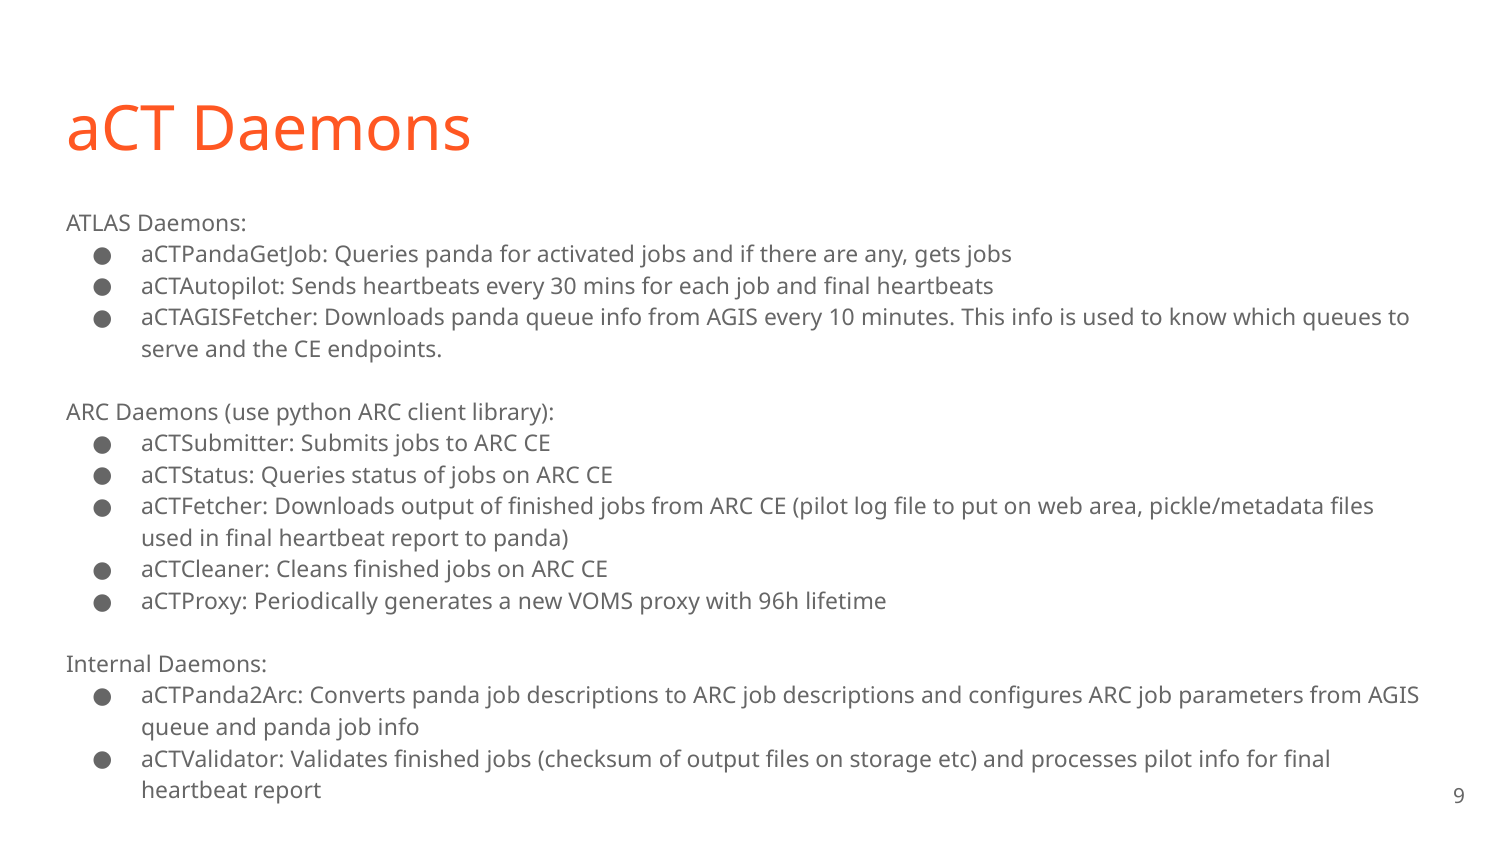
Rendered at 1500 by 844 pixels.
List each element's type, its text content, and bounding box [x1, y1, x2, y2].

list ATLAS Daemons: aCTPandaGetJob: Queries panda for activated jobs and if there are any, gets jobs aCTAutopilot: Sends heartbeats every 30 mins for each job and final heartbeats aCTAGISFetcher: Downloads panda queue info from AGIS every 10 minutes. This info is used to know which queues to serve and the CE endpoints. ARC Daemons (use python ARC client library): aCTSubmitter: Submits jobs to ARC CE aCTStatus: Queries status of jobs on ARC CE aCTFetcher: Downloads output of finished jobs from ARC CE (pilot log file to put on web area, pickle/metadata files used in final heartbeat report to panda) aCTCleaner: Cleans finished jobs on ARC CE aCTProxy: Periodically generates a new VOMS proxy with 96h lifetime Internal Daemons: aCTPanda2Arc: Converts panda job descriptions to ARC job descriptions and configures ARC job parameters from AGIS queue and panda job info aCTValidator: Validates finished jobs (checksum of output files on storage etc) and processes pilot info for final heartbeat report [51, 189, 1449, 750]
slide_number <number> [1389, 764, 1480, 830]
title aCT Daemons [51, 72, 1449, 167]
